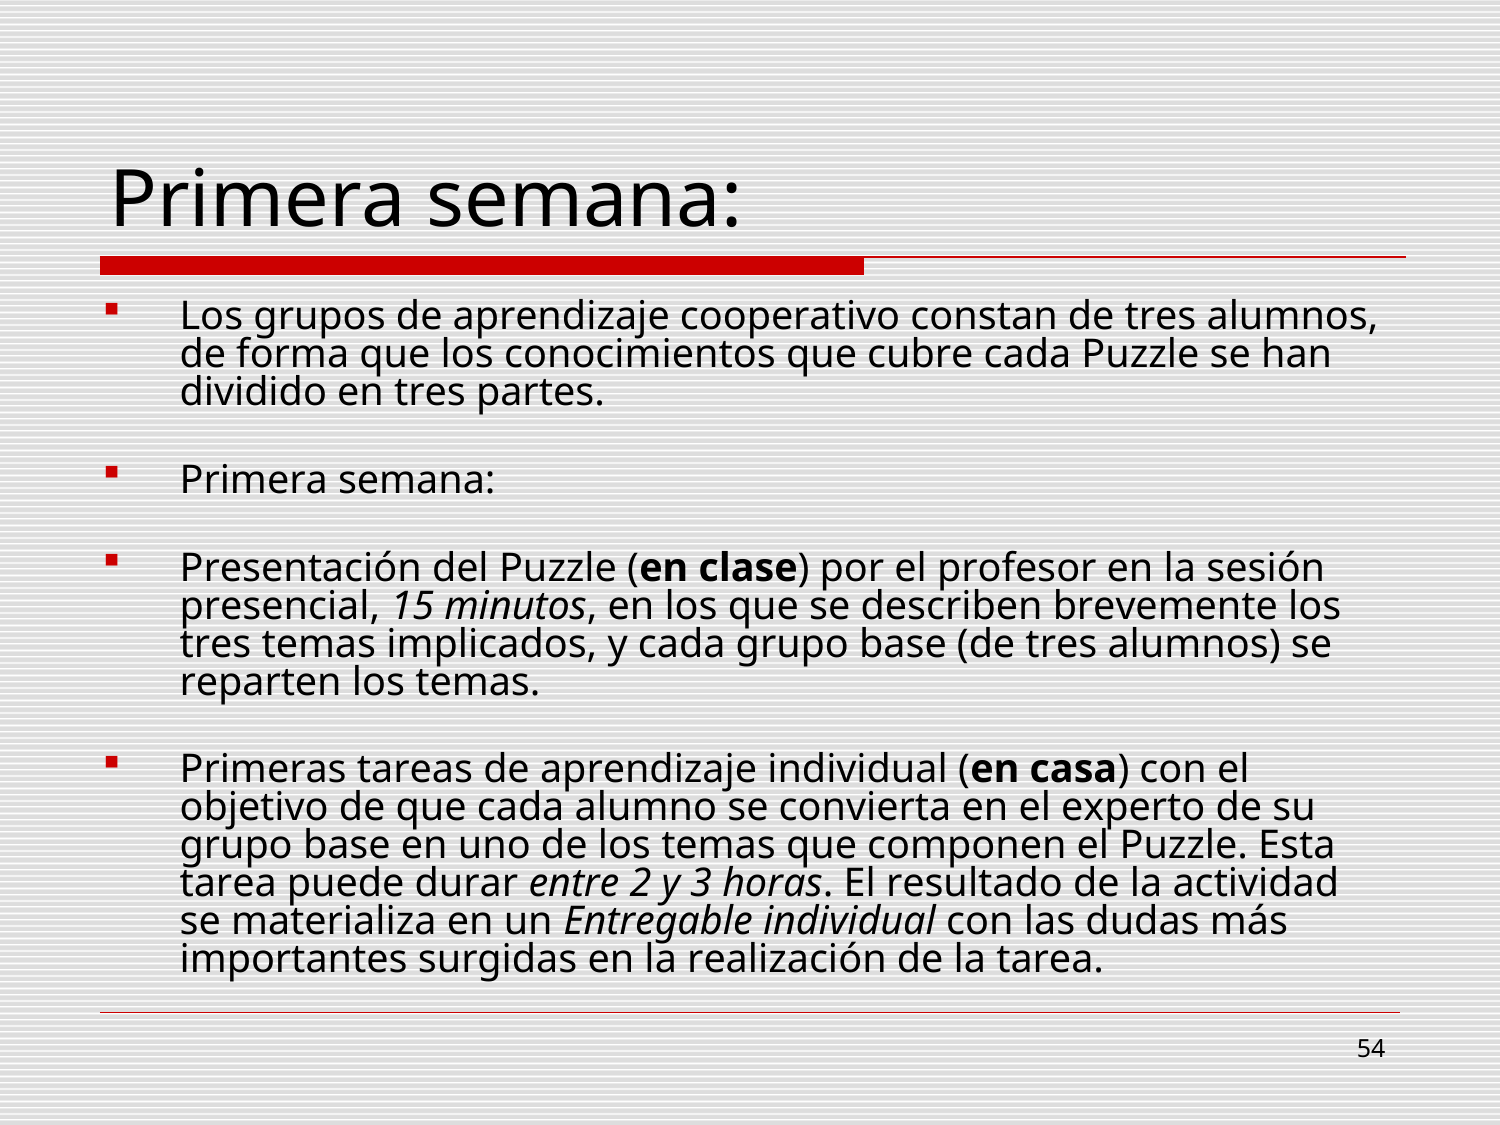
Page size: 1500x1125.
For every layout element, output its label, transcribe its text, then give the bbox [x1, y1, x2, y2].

list Los grupos de aprendizaje cooperativo constan de tres alumnos, de forma que los conocimientos que cubre cada Puzzle se han dividido en tres partes. Primera semana: Presentación del Puzzle (en clase) por el profesor en la sesión presencial, 15 minutos, en los que se describen brevemente los tres temas implicados, y cada grupo base (de tres alumnos) se reparten los temas. Primeras tareas de aprendizaje individual (en casa) con el objetivo de que cada alumno se convierta en el experto de su grupo base en uno de los temas que componen el Puzzle. Esta tarea puede durar entre 2 y 3 horas. El resultado de la actividad se materializa en un Entregable individual con las dudas más importantes surgidas en la realización de la tarea. [87, 239, 1400, 1062]
picture [0, 0, 1500, 1125]
text_box <número> [1074, 1024, 1401, 1103]
title Primera semana: [94, 49, 1407, 250]
